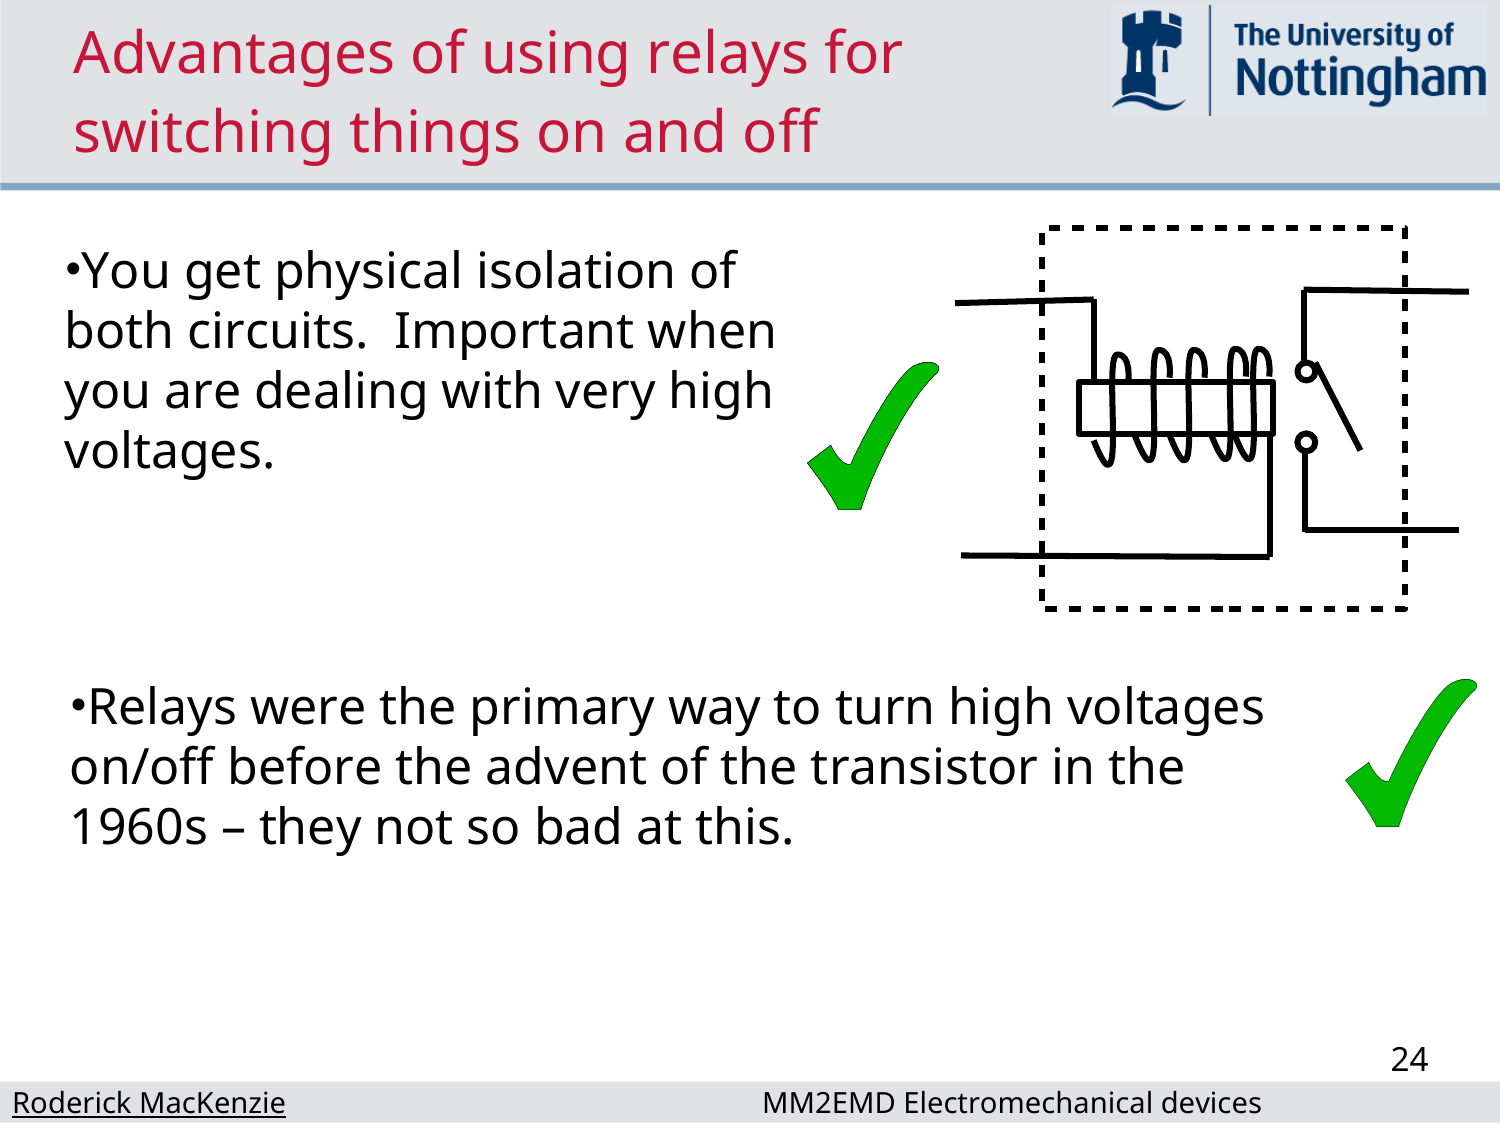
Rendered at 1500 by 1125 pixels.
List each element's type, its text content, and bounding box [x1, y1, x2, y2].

text_box Relays were the primary way to turn high voltages on/off before the advent of the transistor in the 1960s – they not so bad at this. [55, 667, 1346, 863]
picture [1111, 4, 1487, 116]
text_box You get physical isolation of both circuits. Important when you are dealing with very high voltages. [49, 231, 873, 607]
picture [807, 362, 939, 510]
text_box <number> [1375, 1030, 1500, 1101]
title Advantages of using relays for switching things on and off [59, 14, 1034, 166]
picture [1345, 679, 1477, 827]
